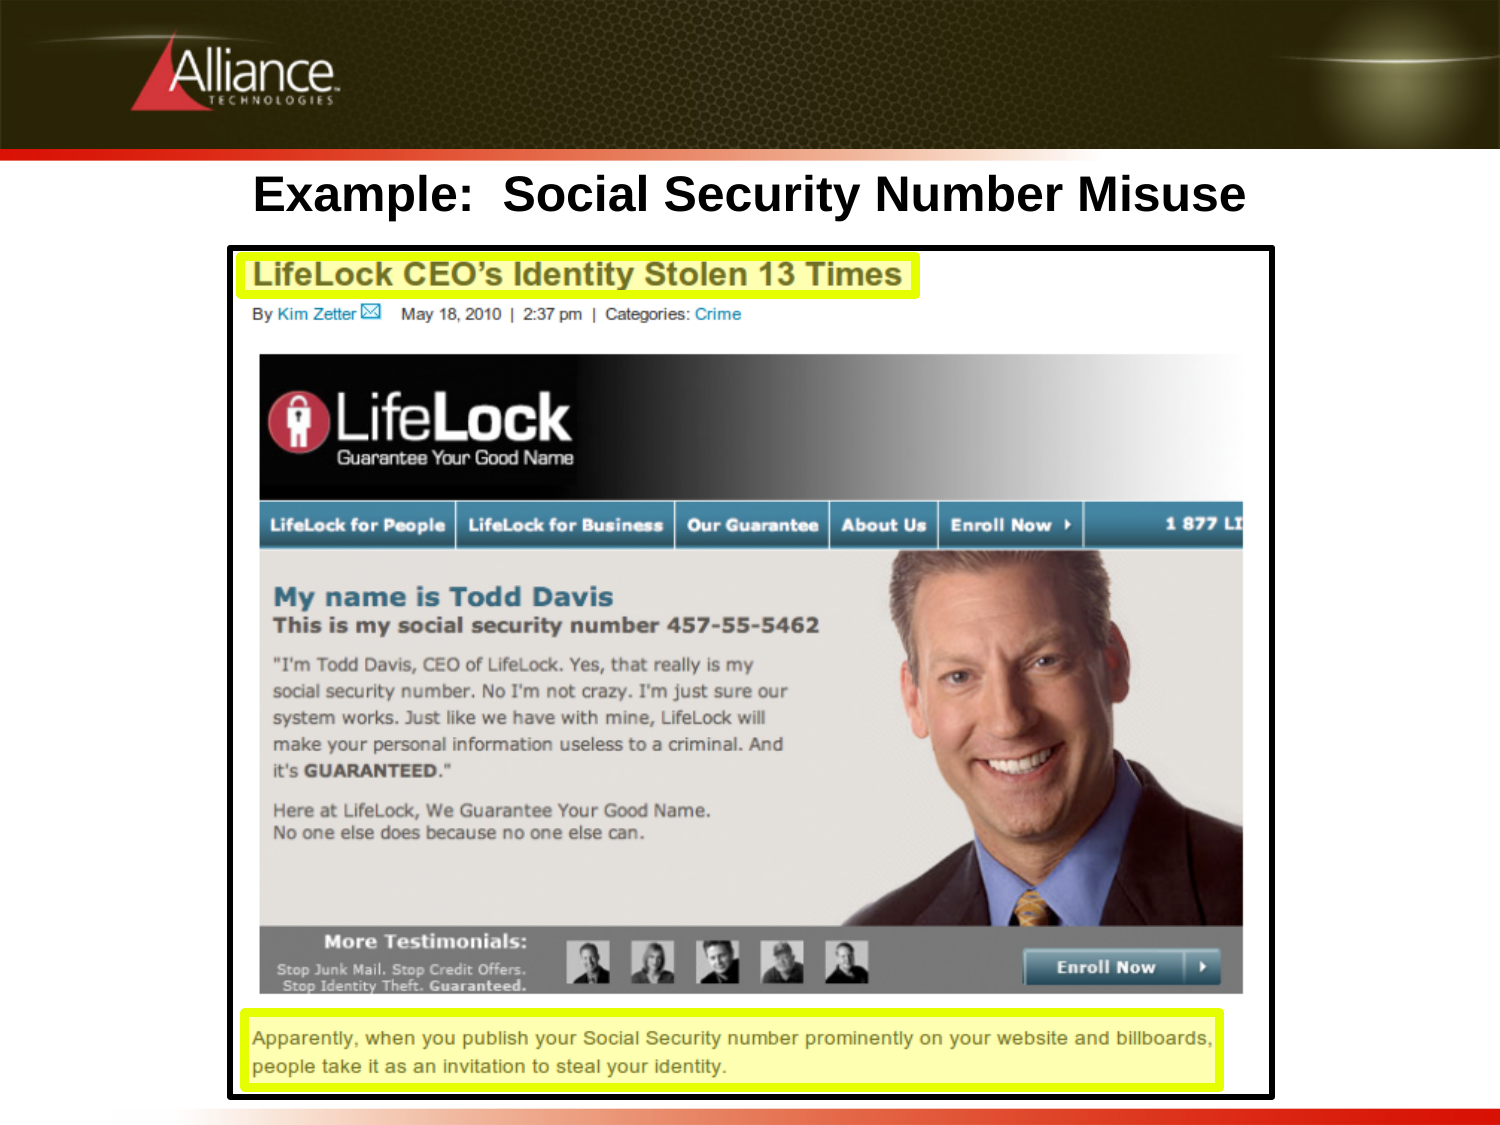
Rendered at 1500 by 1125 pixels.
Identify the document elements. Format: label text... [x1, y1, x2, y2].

picture [0, 0, 1500, 161]
text_box [240, 256, 916, 295]
picture [114, 1109, 1500, 1125]
picture [233, 250, 1270, 1094]
text_box [244, 1012, 1220, 1088]
text_box Example: Social Security Number Misuse [0, 163, 1500, 225]
